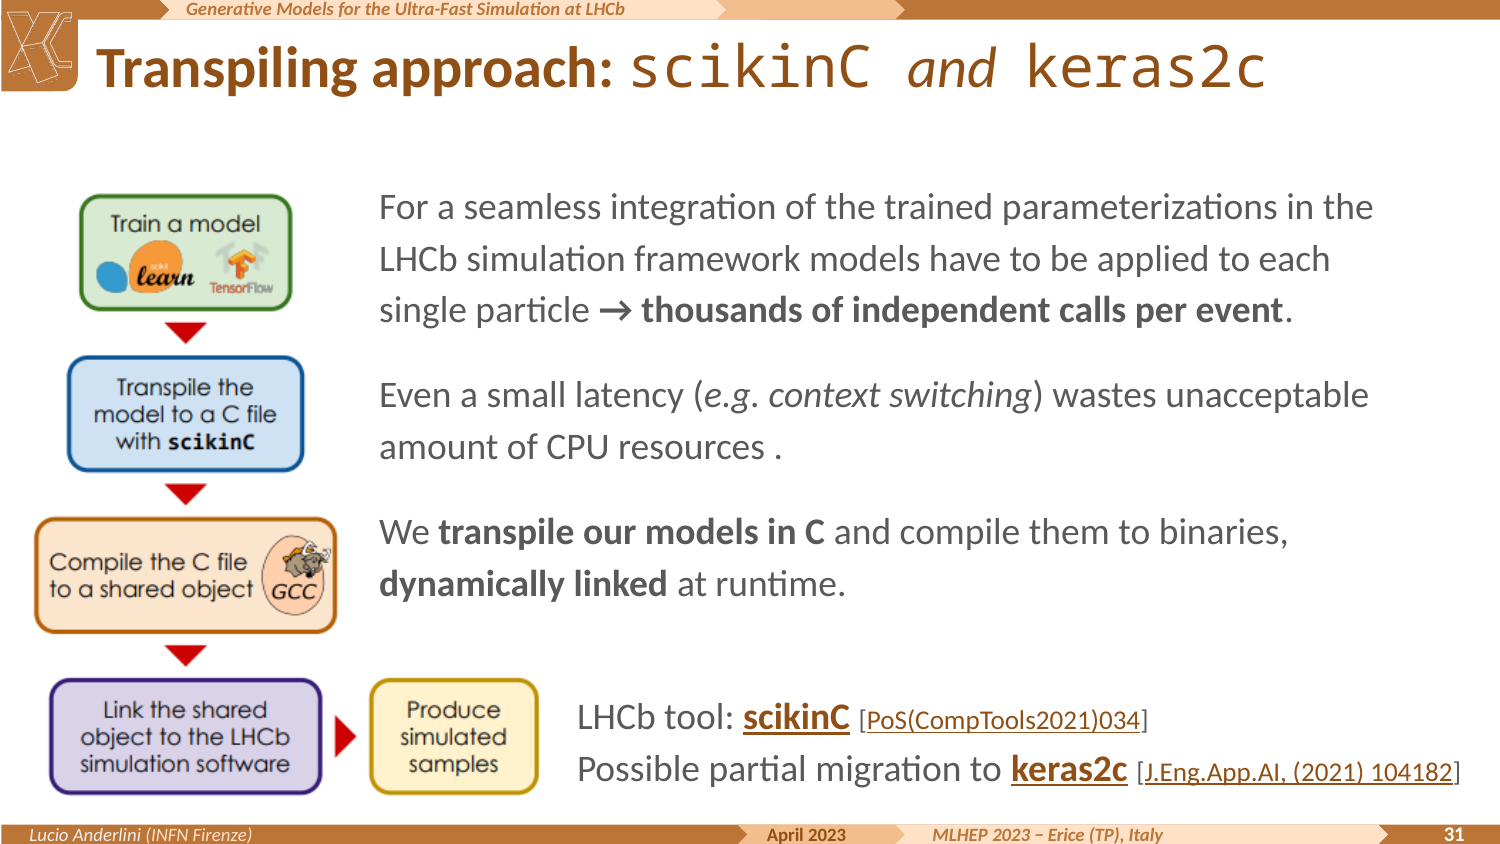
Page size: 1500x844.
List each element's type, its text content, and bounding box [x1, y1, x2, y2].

list LHCb tool: scikinC [PoS(CompTools2021)034] Possible partial migration to keras2c [J.Eng.App.AI, (2021) 104182] [562, 670, 1500, 809]
picture [17, 151, 549, 809]
slide_number <number> [1389, 809, 1480, 844]
list For a seamless integration of the trained parameterizations in the LHCb simulation framework models have to be applied to each single particle → thousands of independent calls per event. Even a small latency (e.g. context switching) wastes unacceptable amount of CPU resources . We transpile our models in C and compile them to binaries, dynamically linked at runtime. [364, 160, 1412, 640]
title Transpiling approach: scikinC and keras2c [81, 14, 1480, 109]
